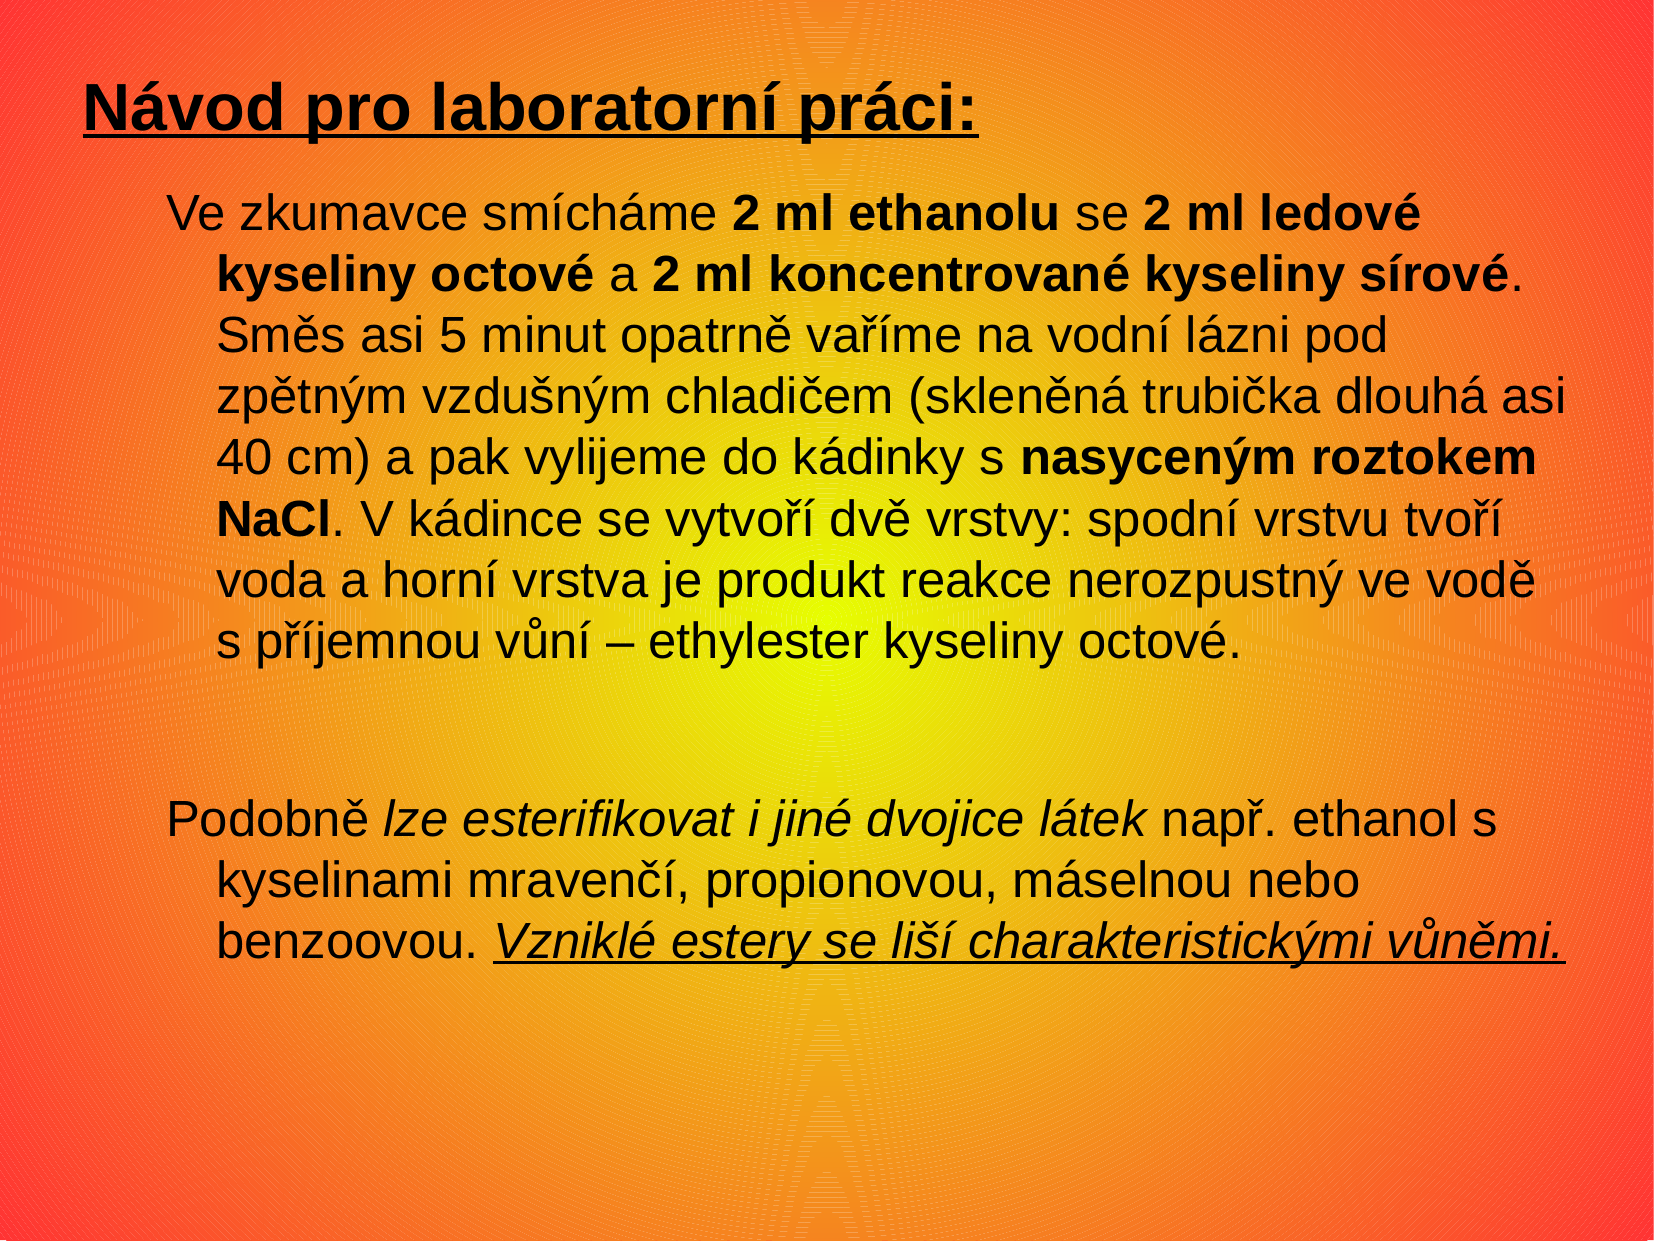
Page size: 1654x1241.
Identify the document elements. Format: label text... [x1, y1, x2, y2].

list Ve zkumavce smícháme 2 ml ethanolu se 2 ml ledové kyseliny octové a 2 ml koncentrované kyseliny sírové. Směs asi 5 minut opatrně vaříme na vodní lázni pod zpětným vzdušným chladičem (skleněná trubička dlouhá asi 40 cm) a pak vylijeme do kádinky s nasyceným roztokem NaCl. V kádince se vytvoří dvě vrstvy: spodní vrstvu tvoří voda a horní vrstva je produkt reakce nerozpustný ve vodě s příjemnou vůní – ethylester kyseliny octové. Podobně lze esterifikovat i jiné dvojice látek např. ethanol s kyselinami mravenčí, propionovou, máselnou nebo benzoovou. Vzniklé estery se liší charakteristickými vůněmi. [82, 179, 1571, 1093]
title Návod pro laboratorní práci: [82, 0, 1571, 179]
